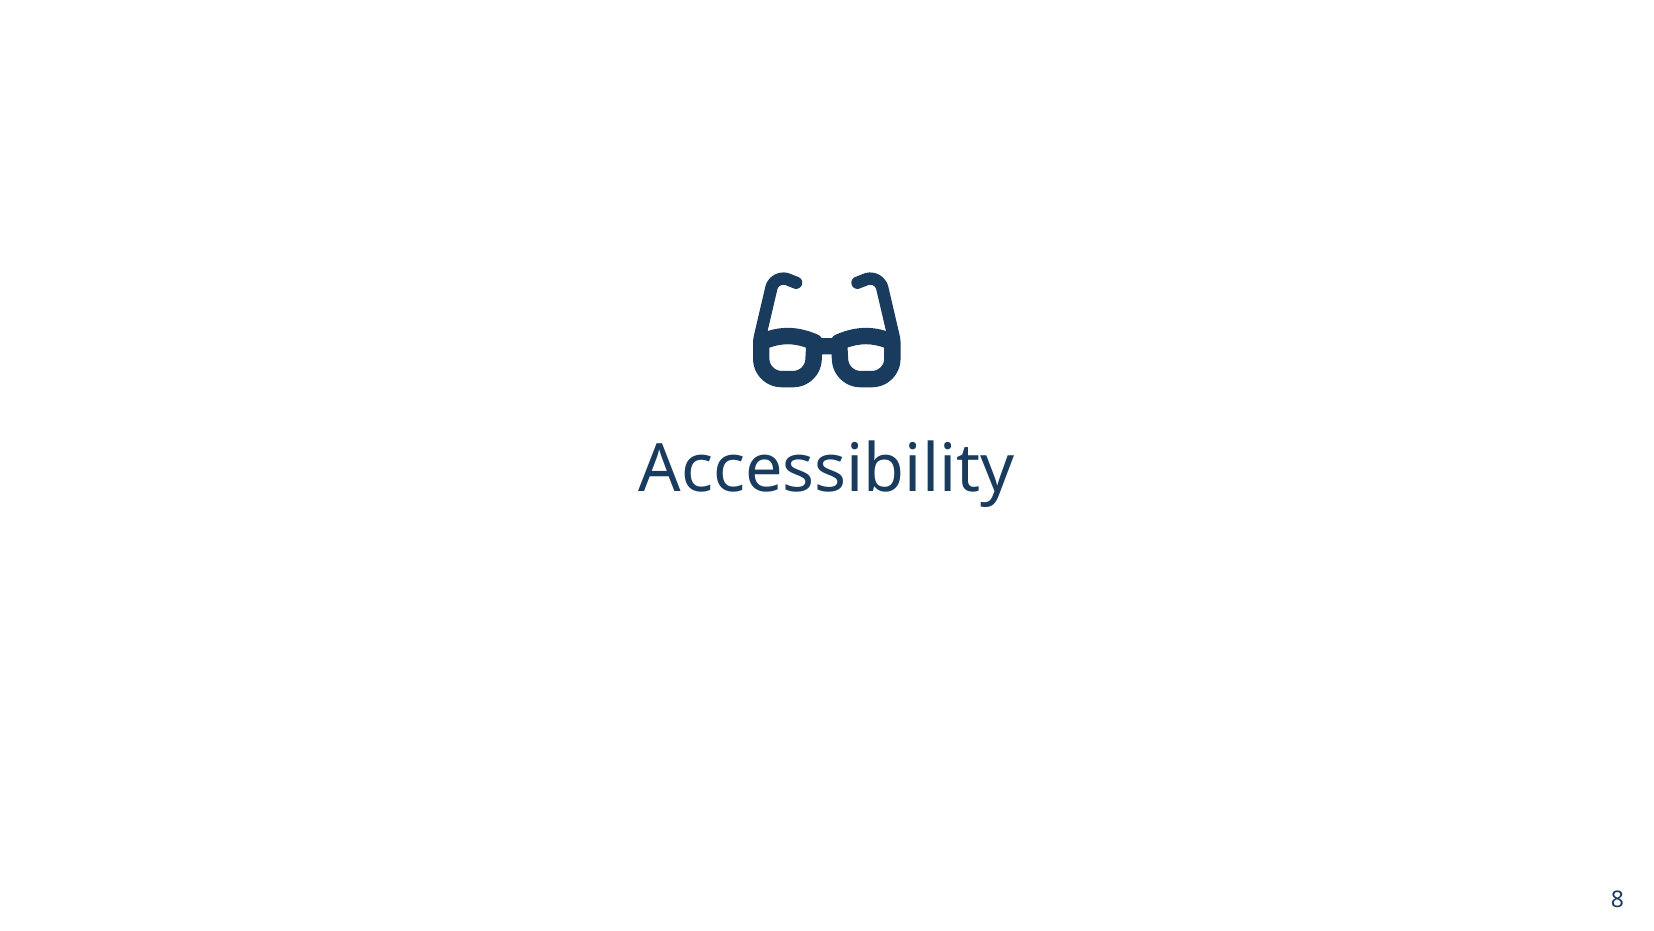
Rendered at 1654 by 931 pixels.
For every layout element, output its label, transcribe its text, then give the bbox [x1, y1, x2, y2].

text_box [753, 272, 901, 388]
title Accessibility [82, 409, 1571, 521]
